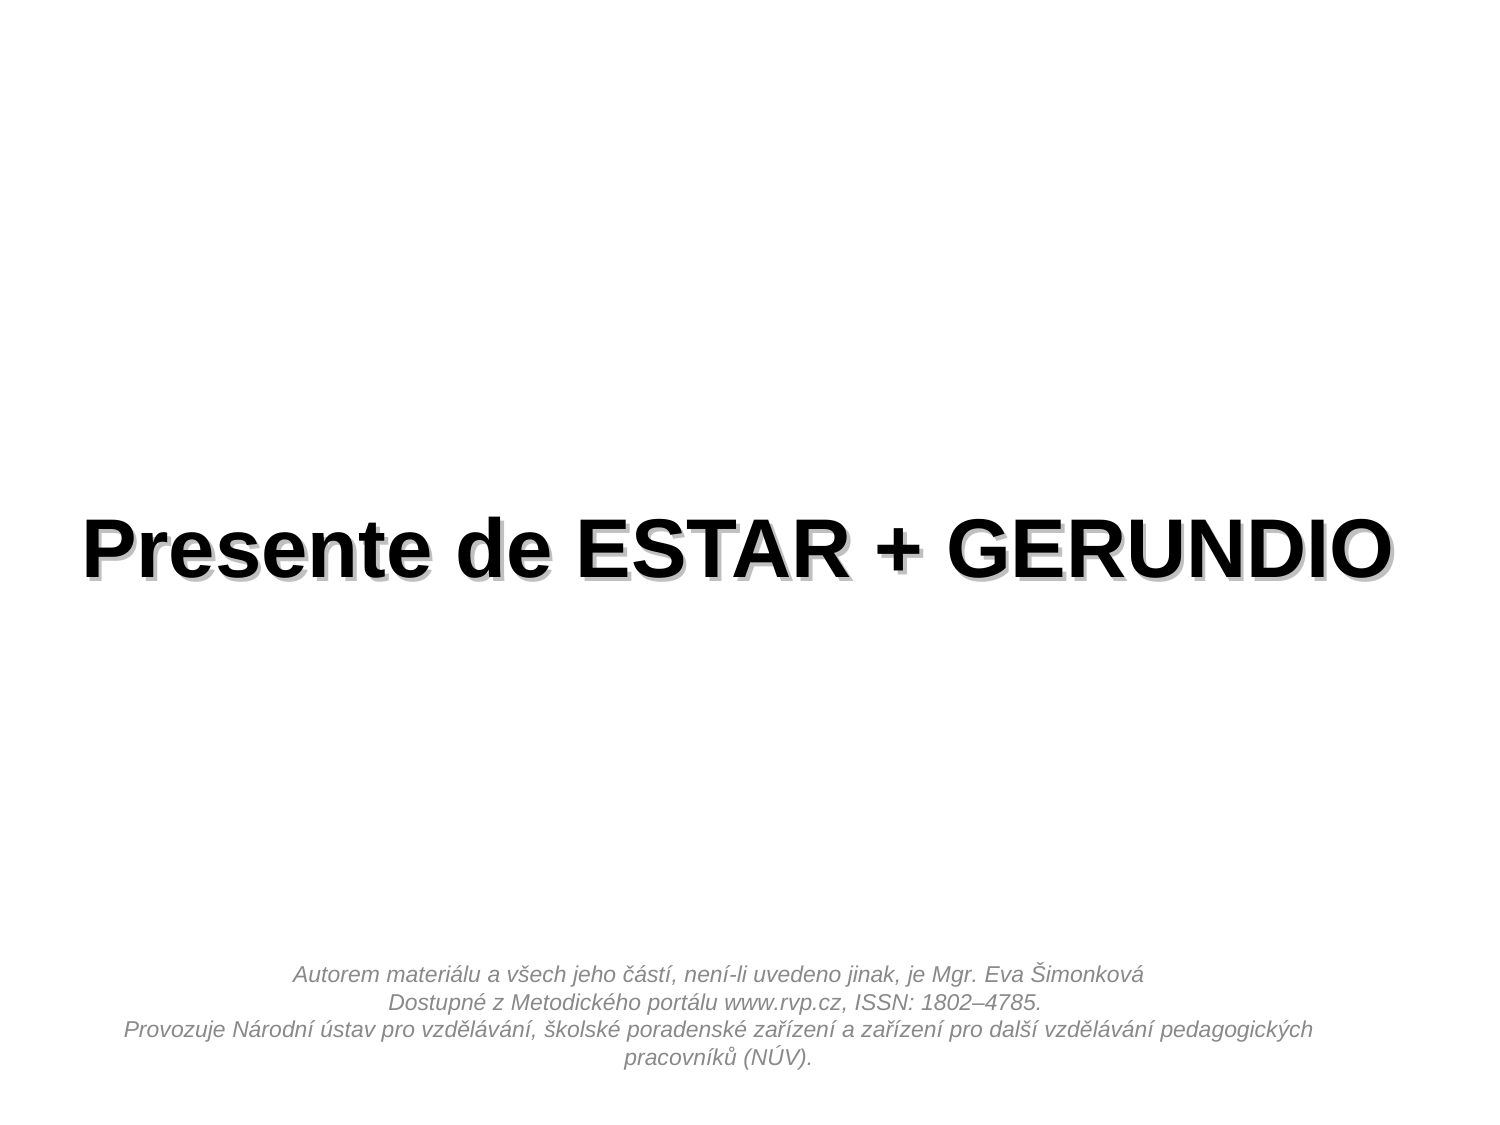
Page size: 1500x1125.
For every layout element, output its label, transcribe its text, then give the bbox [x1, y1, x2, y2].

title Presente de ESTAR + GERUNDIO [53, 314, 1424, 602]
text_box Autorem materiálu a všech jeho částí, není-li uvedeno jinak, je Mgr. Eva Šimonková Dostupné z Metodického portálu www.rvp.cz, ISSN: 1802–4785. Provozuje Národní ústav pro vzdělávání, školské poradenské zařízení a zařízení pro další vzdělávání pedagogických pracovníků (NÚV). [50, 952, 1388, 1112]
